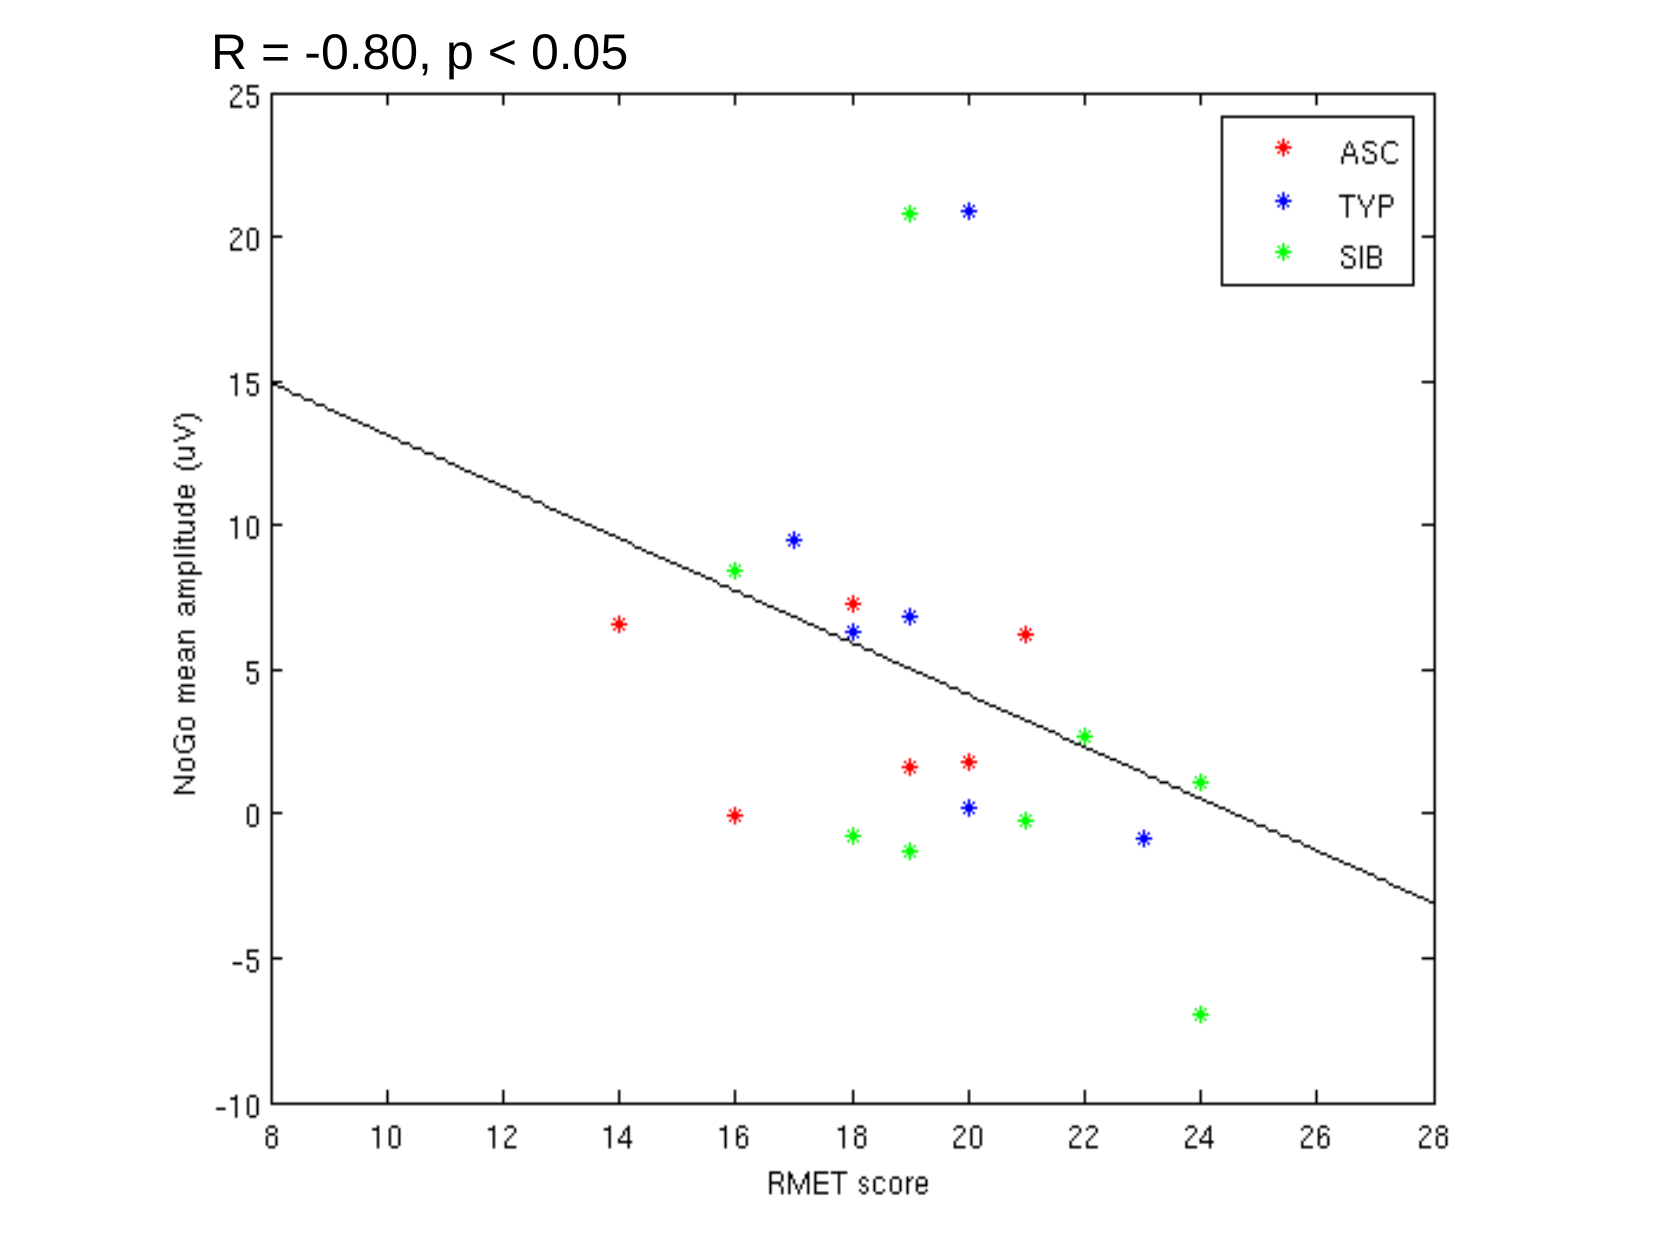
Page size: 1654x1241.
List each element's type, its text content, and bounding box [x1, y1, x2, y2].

title R = -0.80, p < 0.05 [30, 0, 811, 106]
picture [75, 0, 1576, 1241]
